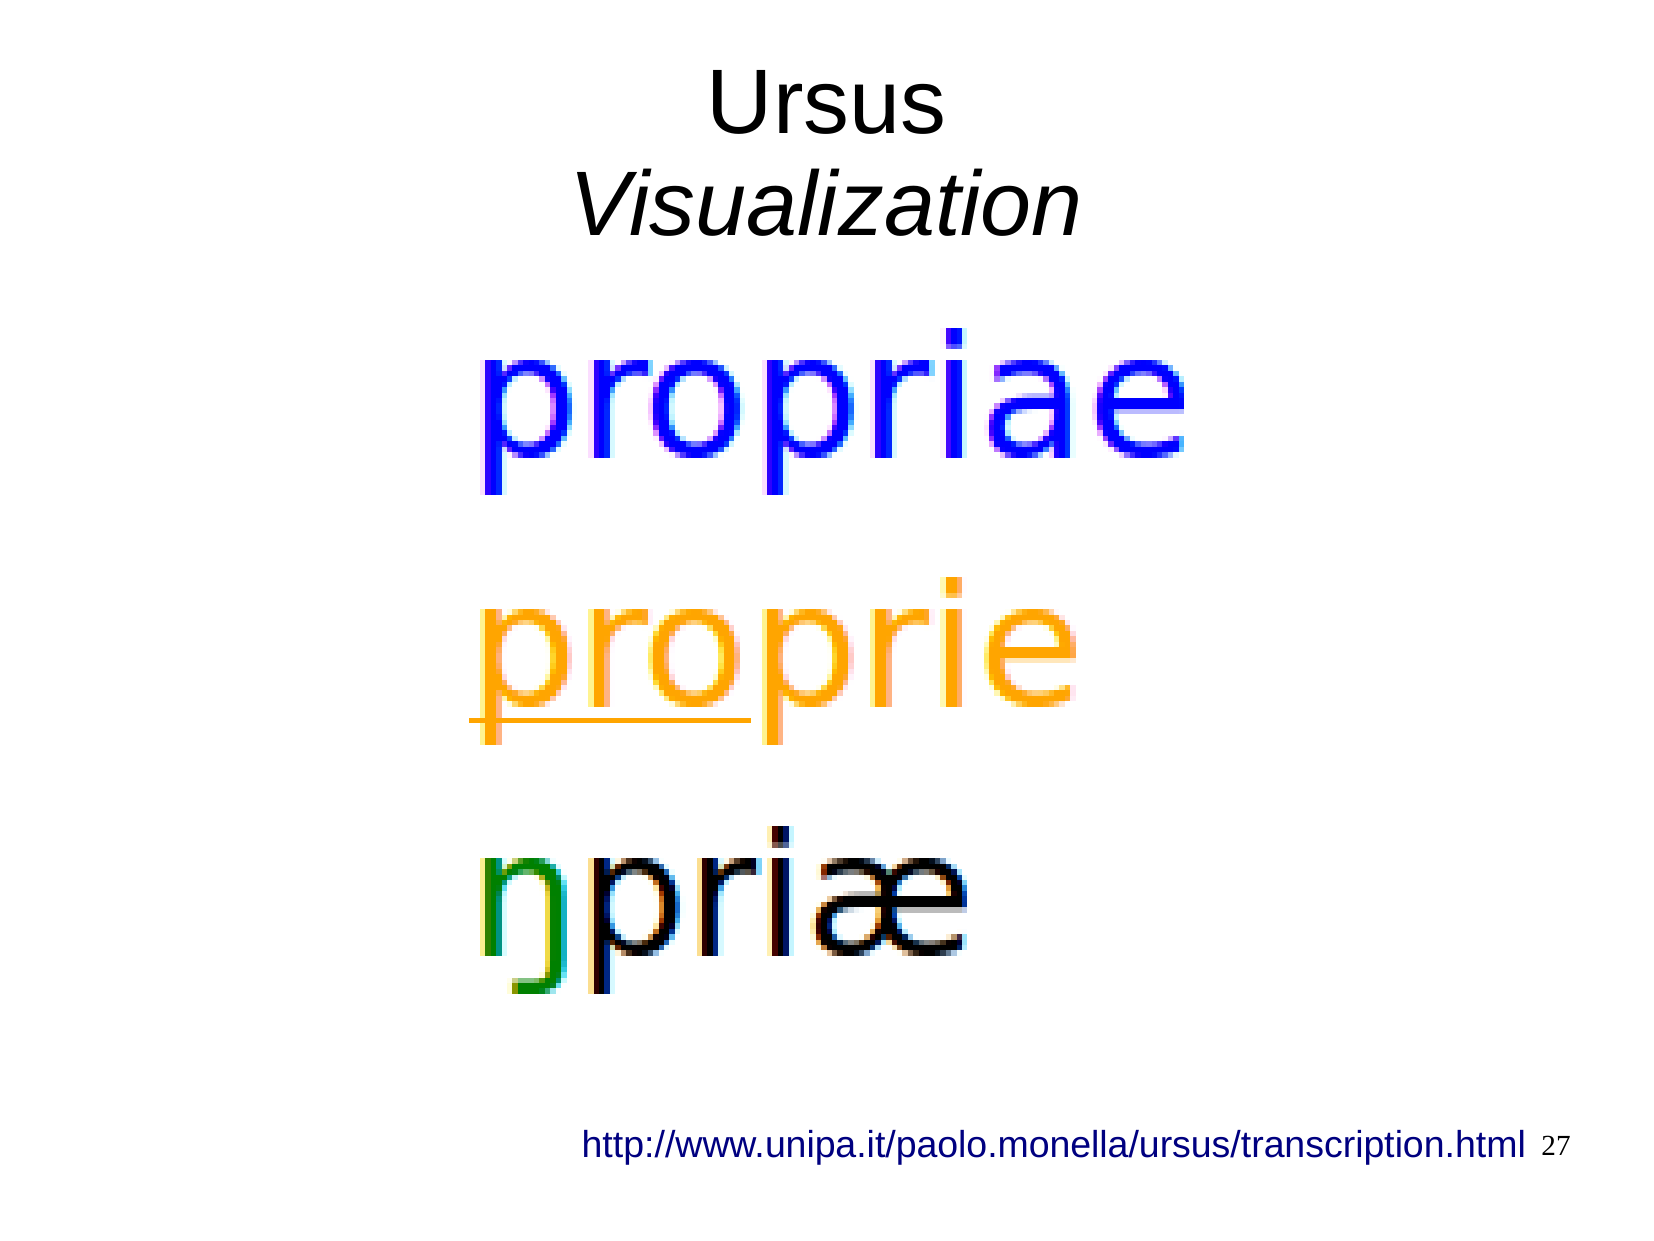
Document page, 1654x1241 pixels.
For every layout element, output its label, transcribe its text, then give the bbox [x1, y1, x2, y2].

text_box http://www.unipa.it/paolo.monella/ursus/transcription.html [566, 1116, 1548, 1216]
title Ursus Visualization [82, 49, 1571, 257]
picture [437, 328, 1217, 1016]
